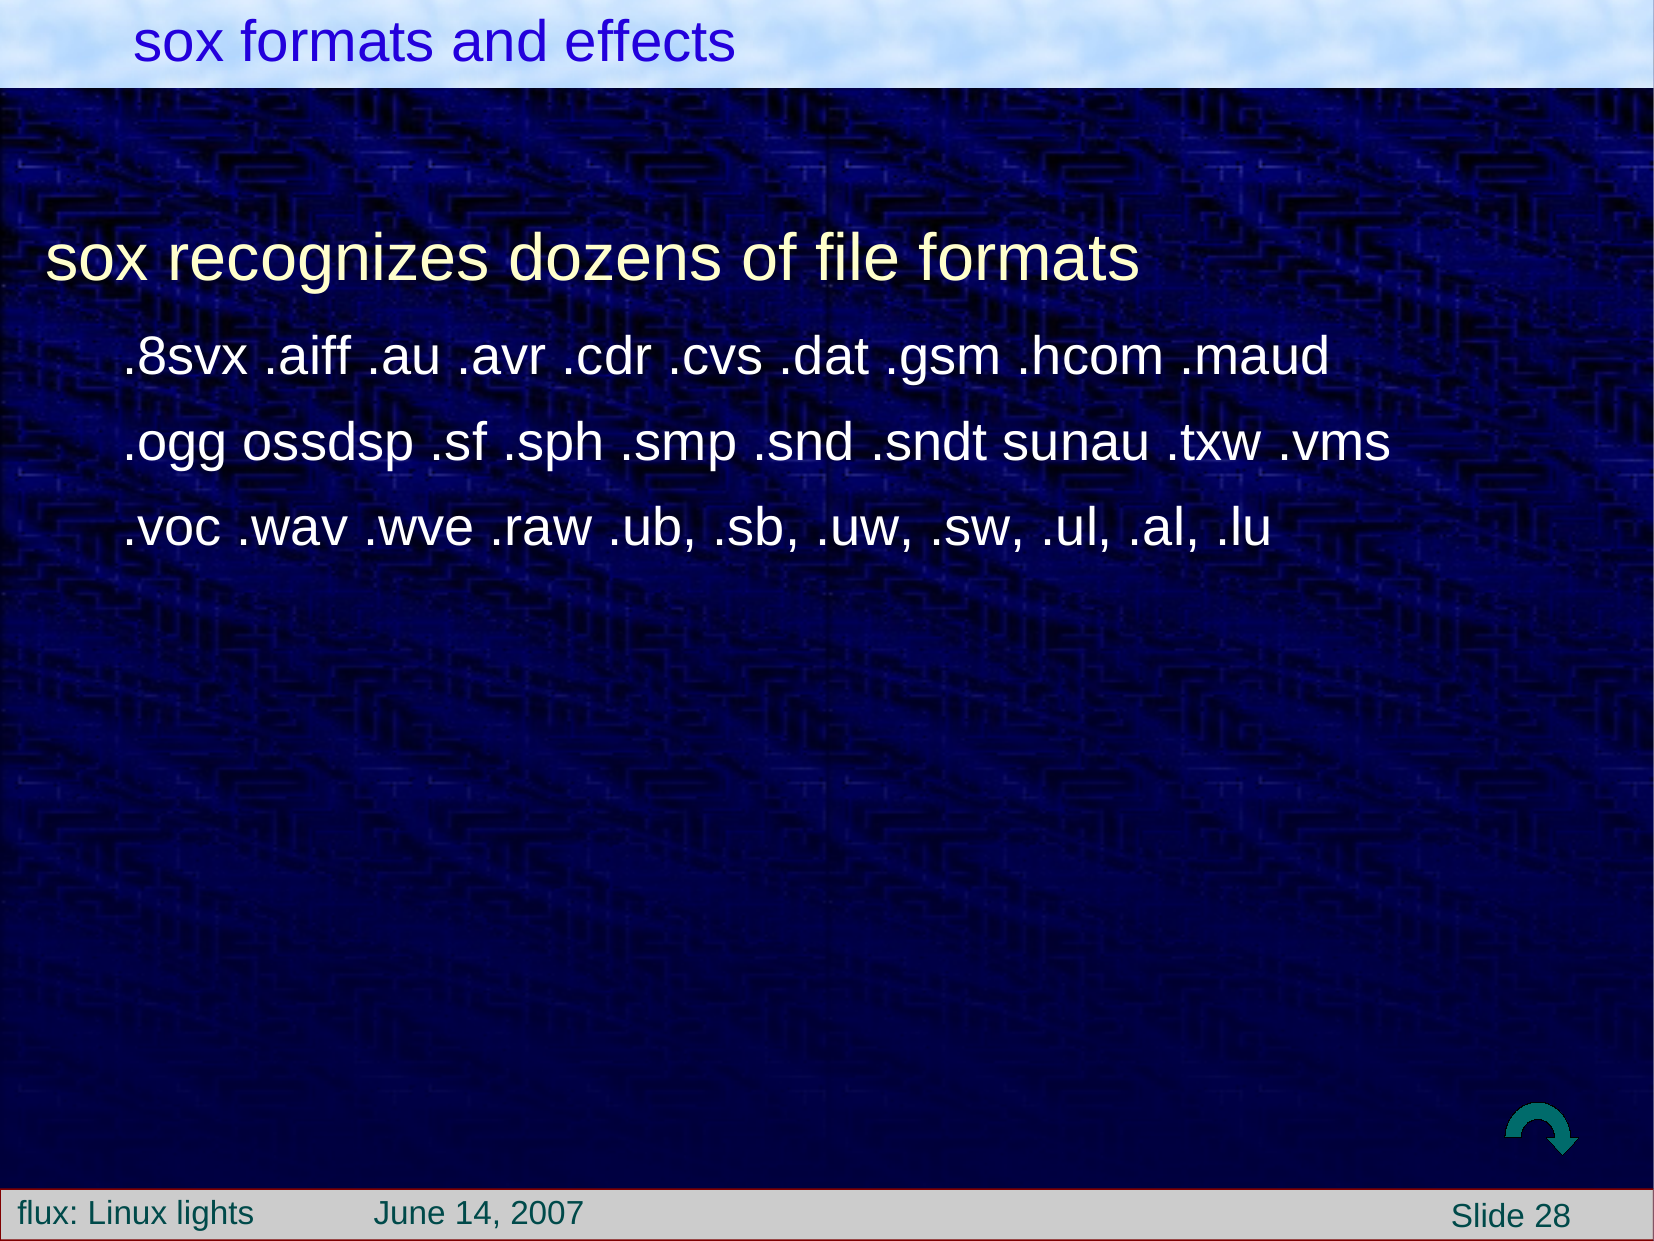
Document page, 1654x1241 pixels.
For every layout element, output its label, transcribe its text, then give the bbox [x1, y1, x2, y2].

text_box Slide <number> [1436, 1189, 1654, 1241]
text_box [713, 1189, 1436, 1241]
text_box [1504, 1102, 1579, 1156]
picture [0, 88, 1654, 1189]
list sox recognizes dozens of file formats .8svx .aiff .au .avr .cdr .cvs .dat .gsm .hcom .maud .ogg ossdsp .sf .sph .smp .snd .sndt sunau .txw .vms .voc .wav .wve .raw .ub, .sb, .uw, .sw, .ul, .al, .lu [27, 218, 1634, 1163]
text_box sox formats and effects [0, 0, 1654, 88]
text_box flux: Linux lights June 14, 2007 [2, 1186, 713, 1241]
